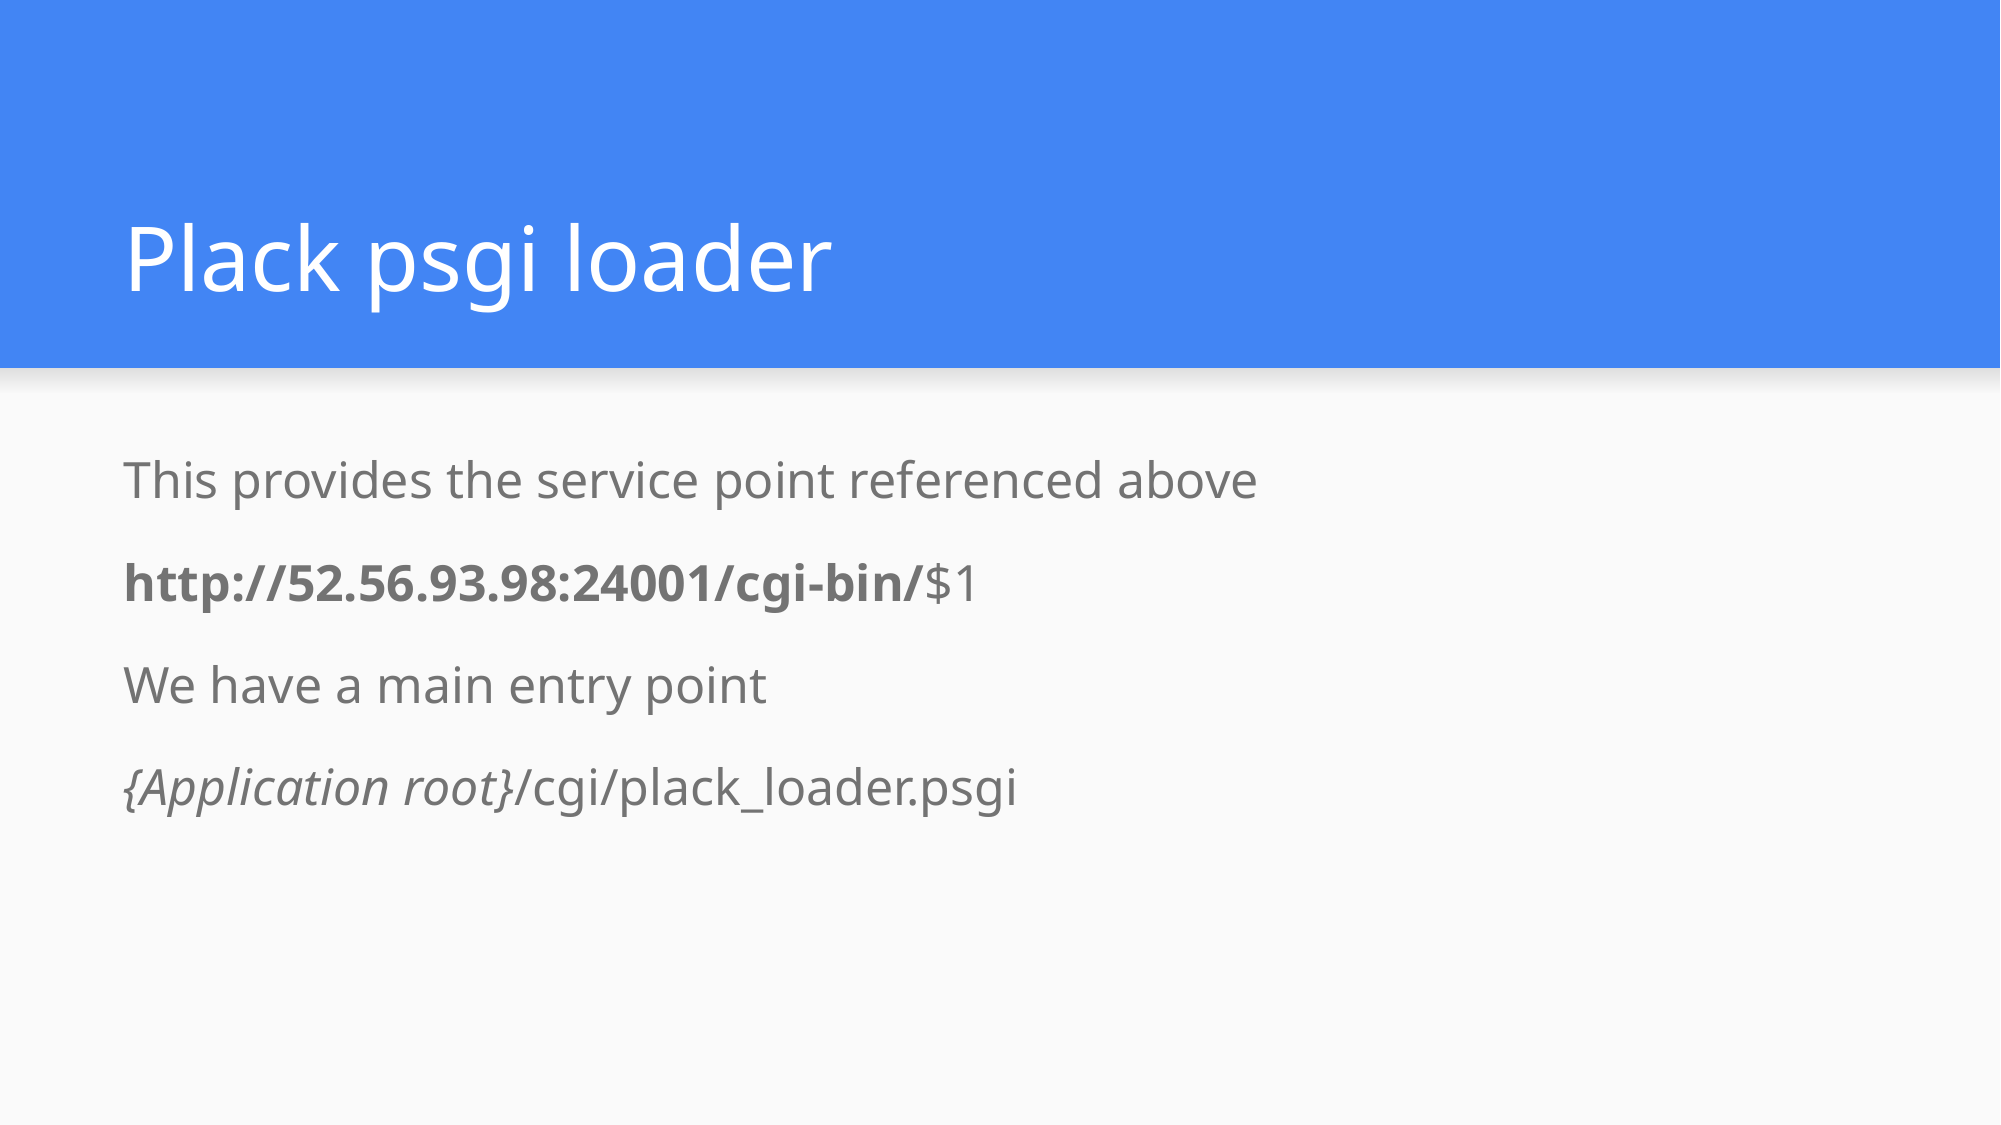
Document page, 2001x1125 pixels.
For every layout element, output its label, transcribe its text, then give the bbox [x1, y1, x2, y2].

list This provides the service point referenced above http://52.56.93.98:24001/cgi-bin/$1 We have a main entry point {Application root}/cgi/plack_loader.psgi [103, 419, 1902, 1013]
title Plack psgi loader [103, 161, 1902, 330]
